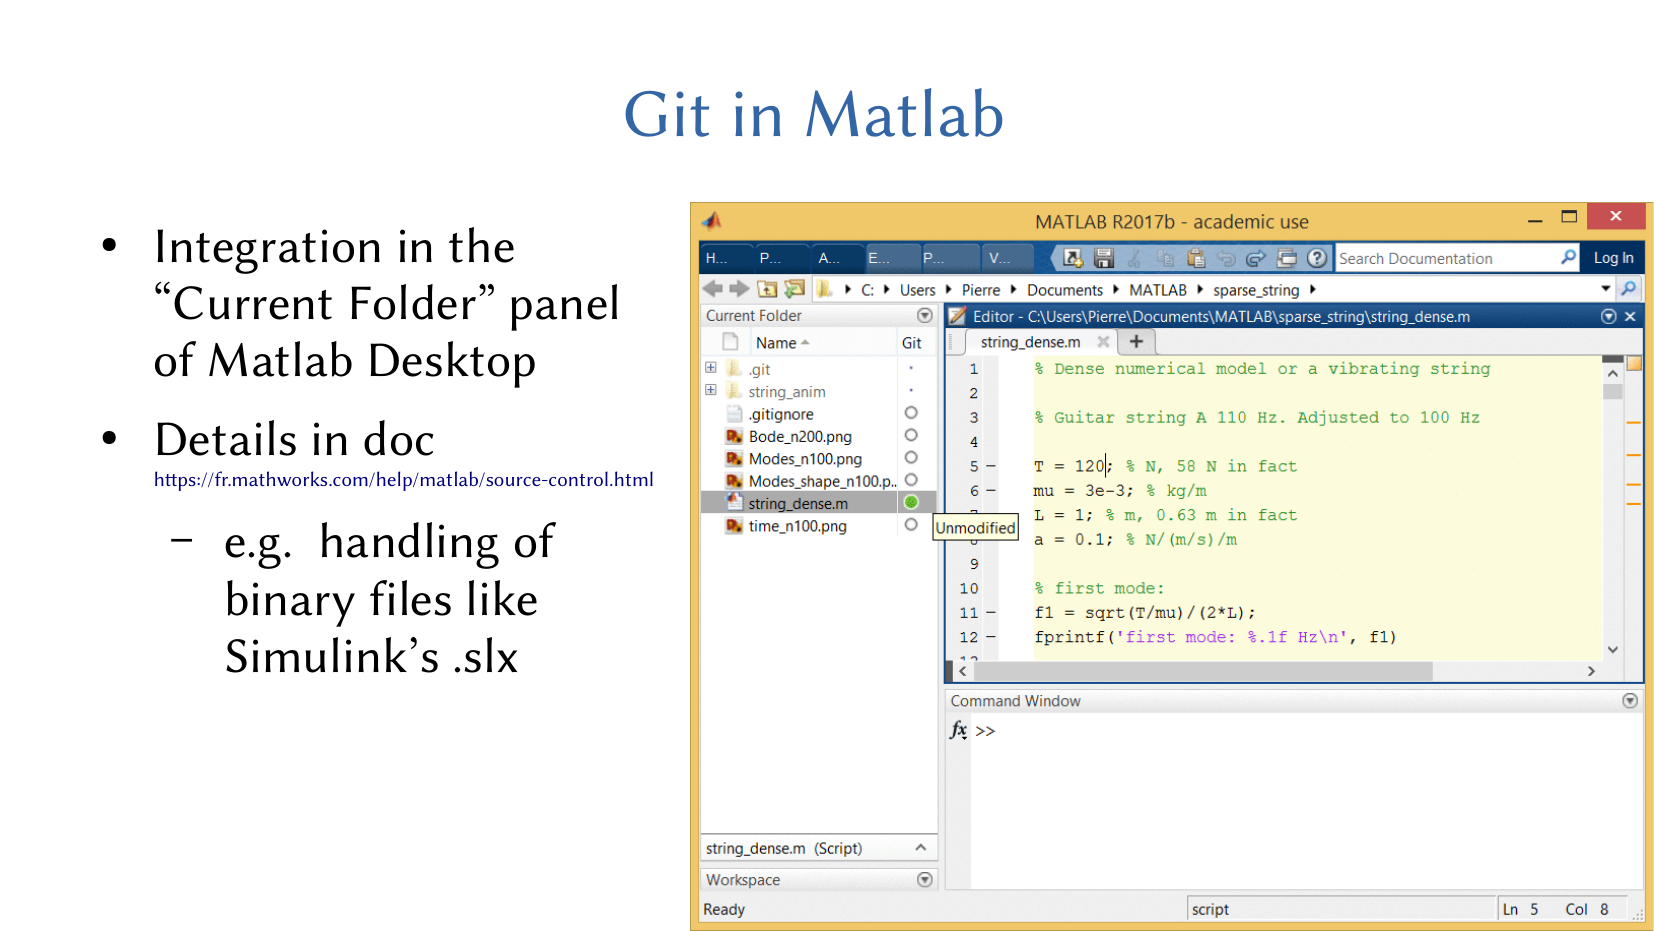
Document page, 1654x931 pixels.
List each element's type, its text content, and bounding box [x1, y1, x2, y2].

list Integration in the “Current Folder” panel of Matlab Desktop Details in doc https://fr.mathworks.com/help/matlab/source-control.html e.g. handling of binary files like Simulink’s .slx [82, 217, 661, 758]
picture [690, 202, 1654, 931]
title Git in Matlab [82, 37, 1546, 193]
